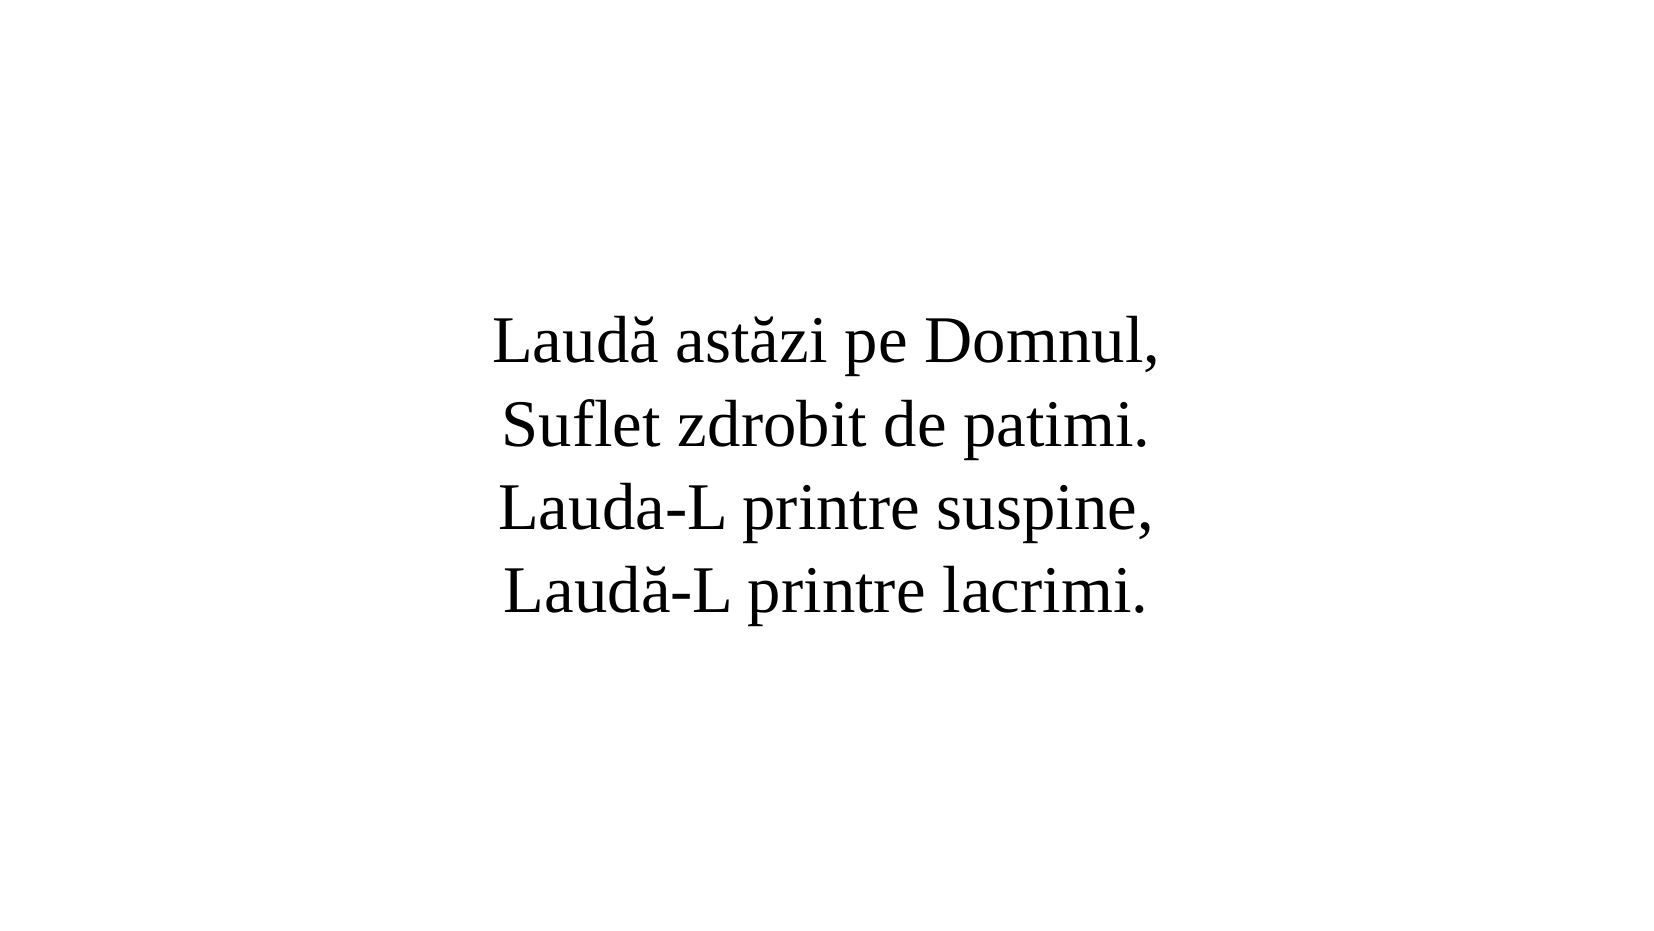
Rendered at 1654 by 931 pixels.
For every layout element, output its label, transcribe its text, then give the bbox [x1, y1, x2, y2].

subtitle Laudă astăzi pe Domnul, Suflet zdrobit de patimi. Lauda-L printre suspine, Laudă-L printre lacrimi. [300, 150, 1354, 781]
